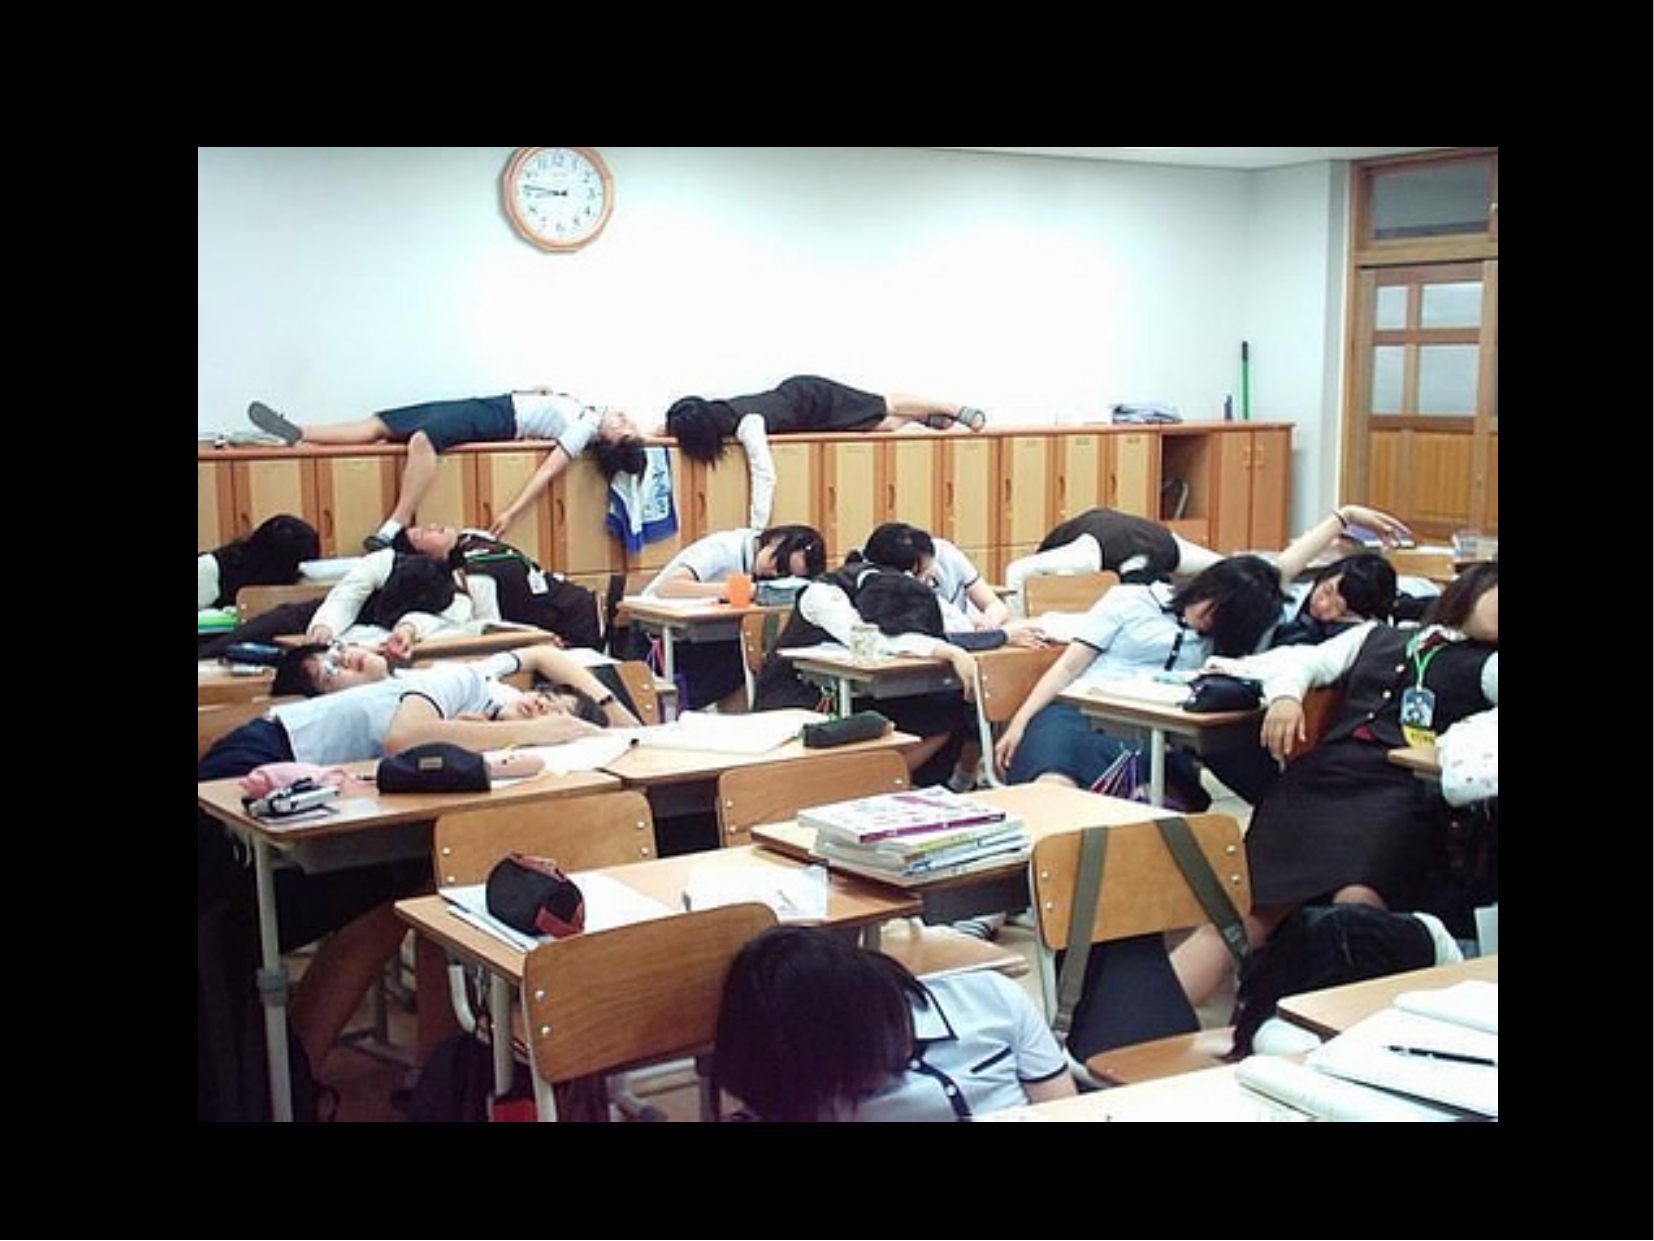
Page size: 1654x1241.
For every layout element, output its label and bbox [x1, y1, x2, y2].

picture [198, 147, 1498, 1123]
